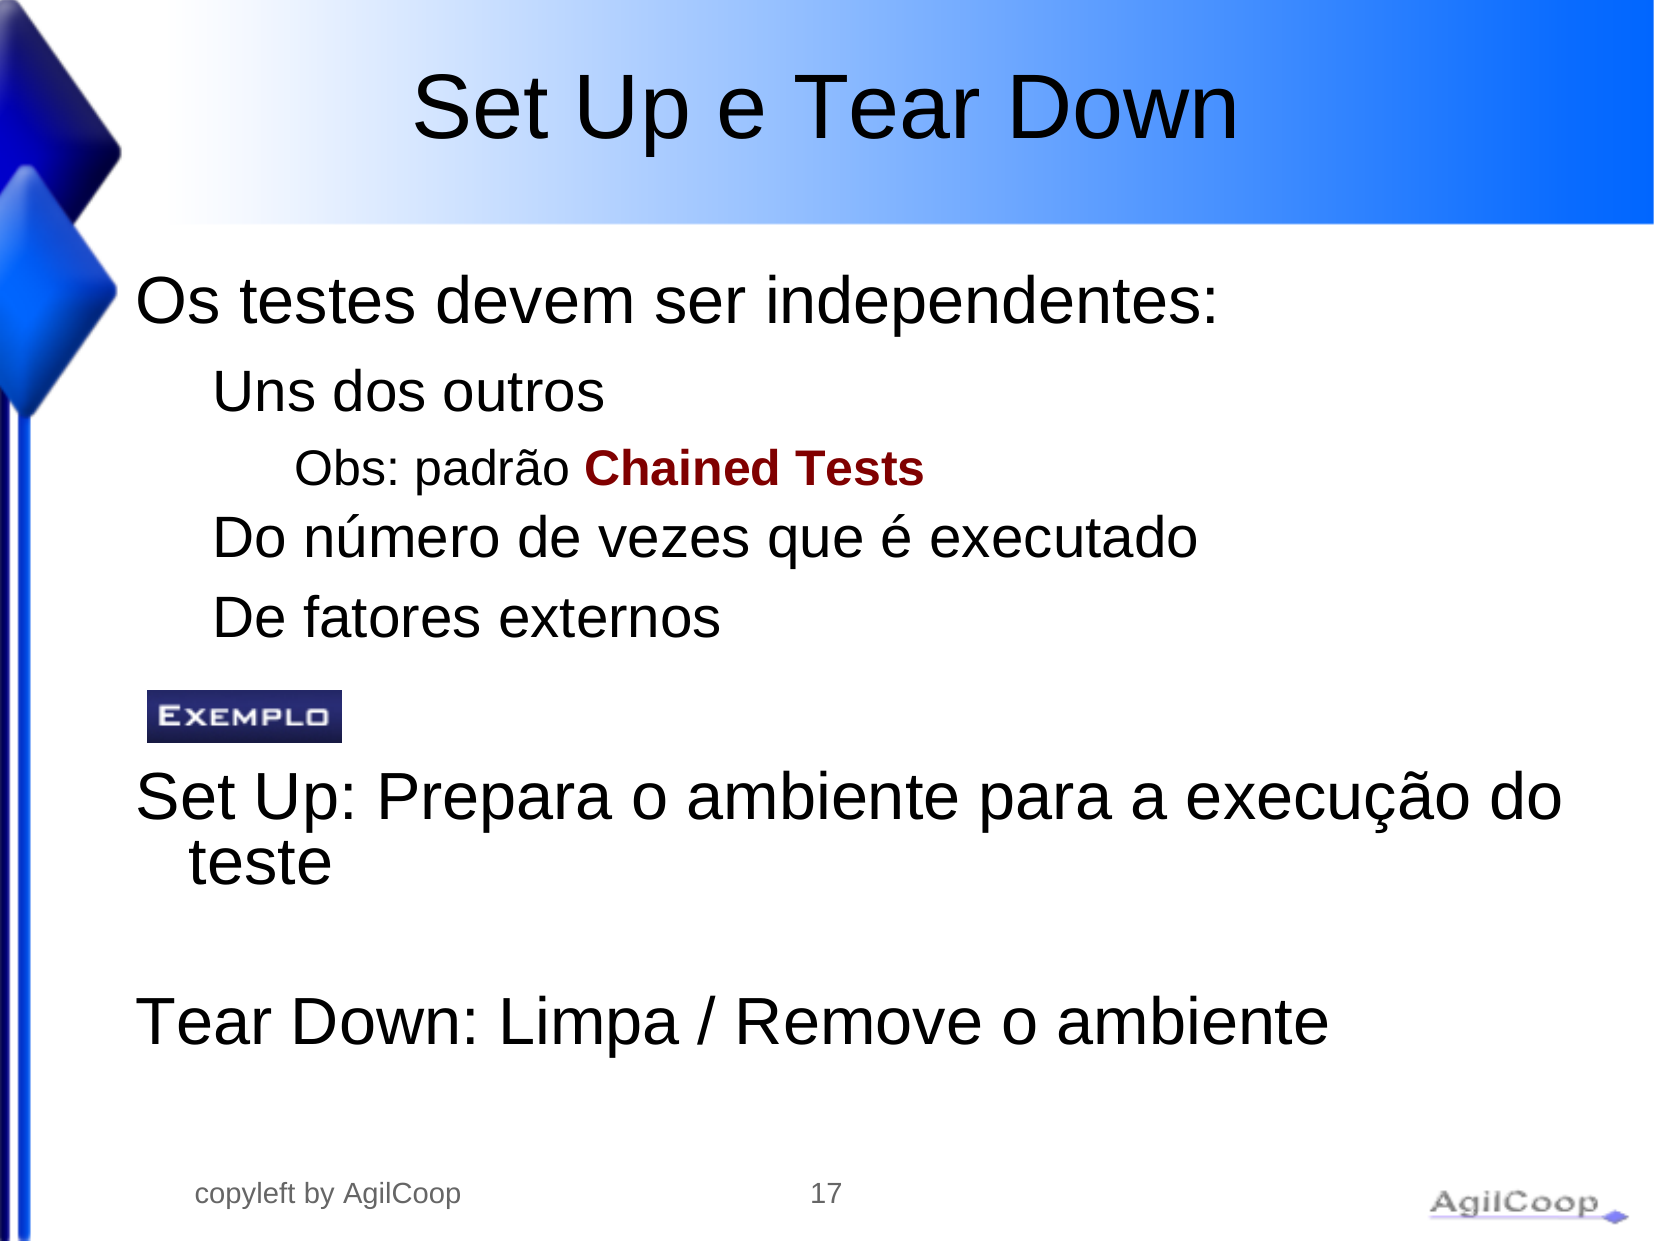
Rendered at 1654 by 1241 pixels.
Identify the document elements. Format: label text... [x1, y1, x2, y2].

picture [0, 0, 1654, 1241]
title Set Up e Tear Down [82, 8, 1571, 216]
list Os testes devem ser independentes: Uns dos outros Obs: padrão Chained Tests Do número de vezes que é executado De fatores externos Set Up: Prepara o ambiente para a execução do teste Tear Down: Limpa / Remove o ambiente [118, 271, 1607, 1068]
